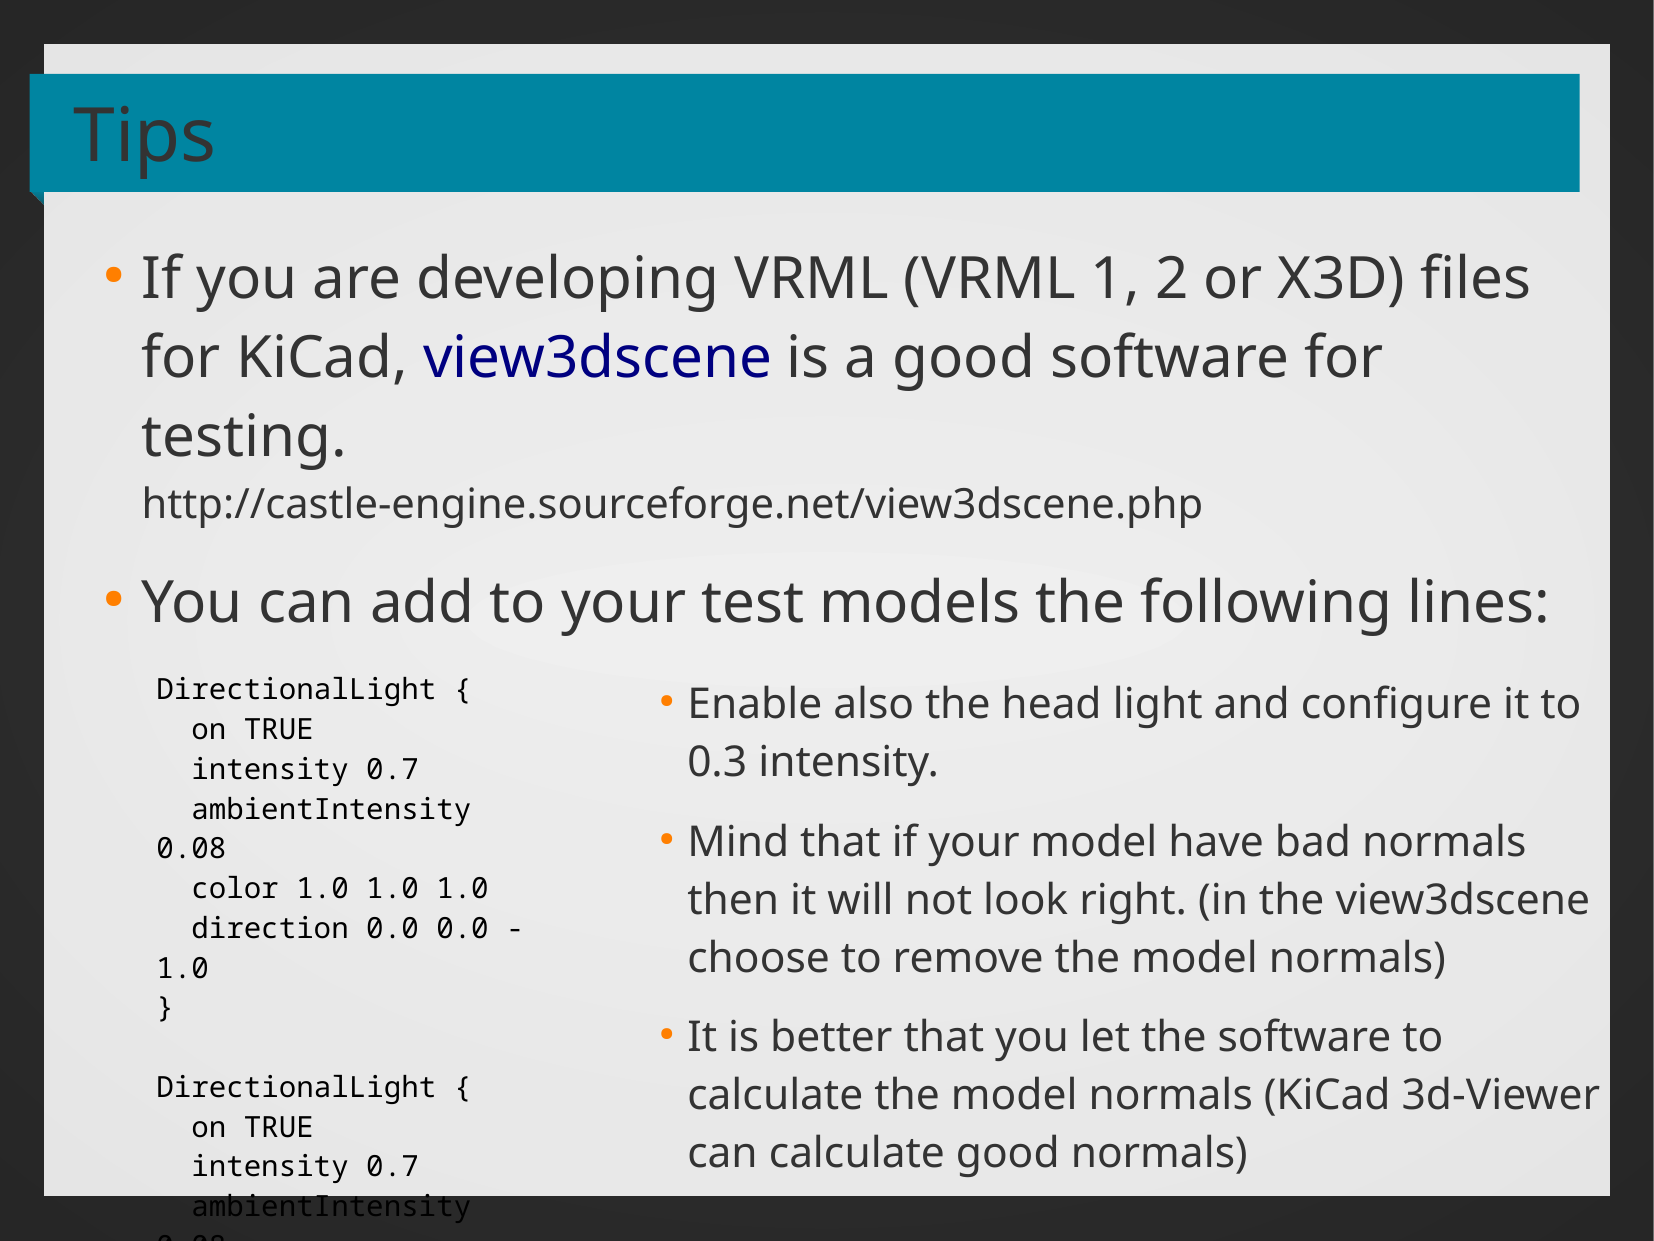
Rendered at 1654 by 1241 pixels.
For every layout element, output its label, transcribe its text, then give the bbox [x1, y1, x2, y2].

text_box DirectionalLight { on TRUE intensity 0.7 ambientIntensity 0.08 color 1.0 1.0 1.0 direction 0.0 0.0 -1.0 } DirectionalLight { on TRUE intensity 0.7 ambientIntensity 0.08 color 1.0 1.0 1.0 direction 0.0 0.0 1.0 } [141, 661, 567, 1167]
title Tips [73, 73, 1565, 192]
list If you are developing VRML (VRML 1, 2 or X3D) files for KiCad, view3dscene is a good software for testing. http://castle-engine.sourceforge.net/view3dscene.php You can add to your test models the following lines: [73, 236, 1580, 1167]
text_box Enable also the head light and configure it to 0.3 intensity. Mind that if your model have bad normals then it will not look right. (in the view3dscene choose to remove the model normals) It is better that you let the software to calculate the model normals (KiCad 3d-Viewer can calculate good normals) [637, 673, 1607, 1182]
